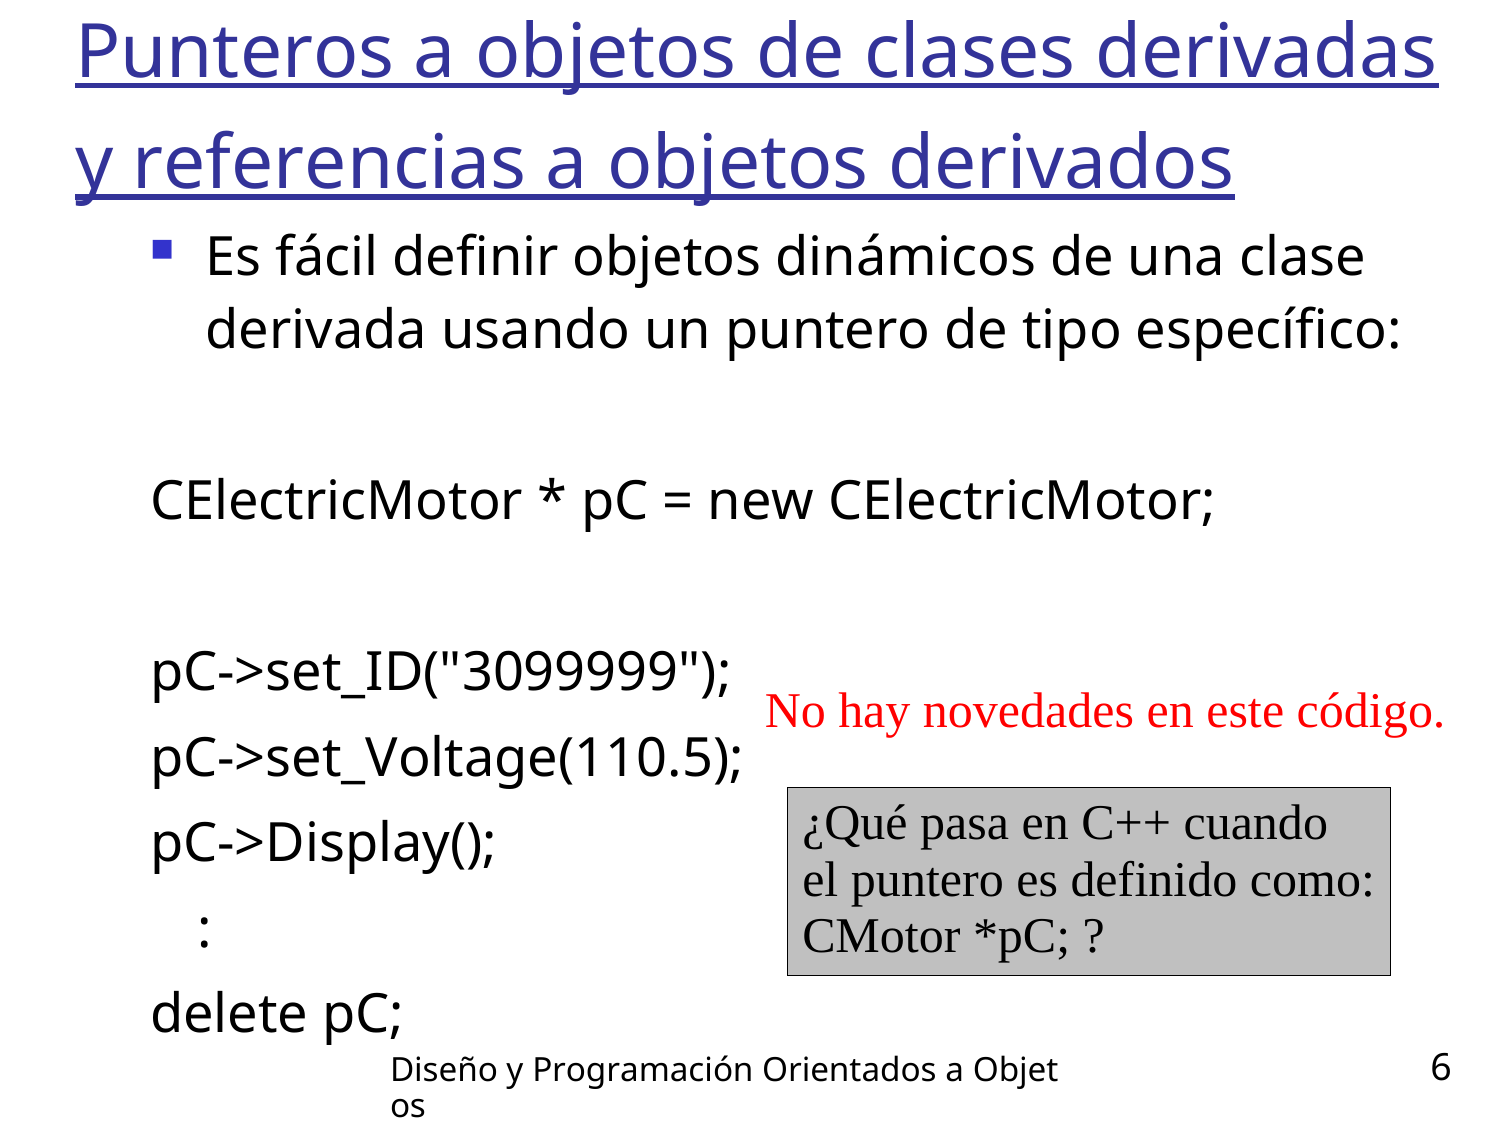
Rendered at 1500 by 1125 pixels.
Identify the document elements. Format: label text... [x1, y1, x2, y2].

title Punteros a objetos de clases derivadas y referencias a objetos derivados [75, 13, 1466, 186]
text_box ¿Qué pasa en C++ cuando el puntero es definido como: CMotor *pC; ? [787, 787, 1391, 976]
text_box No hay novedades en este código. [750, 675, 1500, 750]
list Es fácil definir objetos dinámicos de una clase derivada usando un puntero de tipo específico: CElectricMotor * pC = new CElectricMotor; pC->set_ID("3099999"); pC->set_Voltage(110.5); pC->Display(); : delete pC; [150, 217, 1462, 1043]
